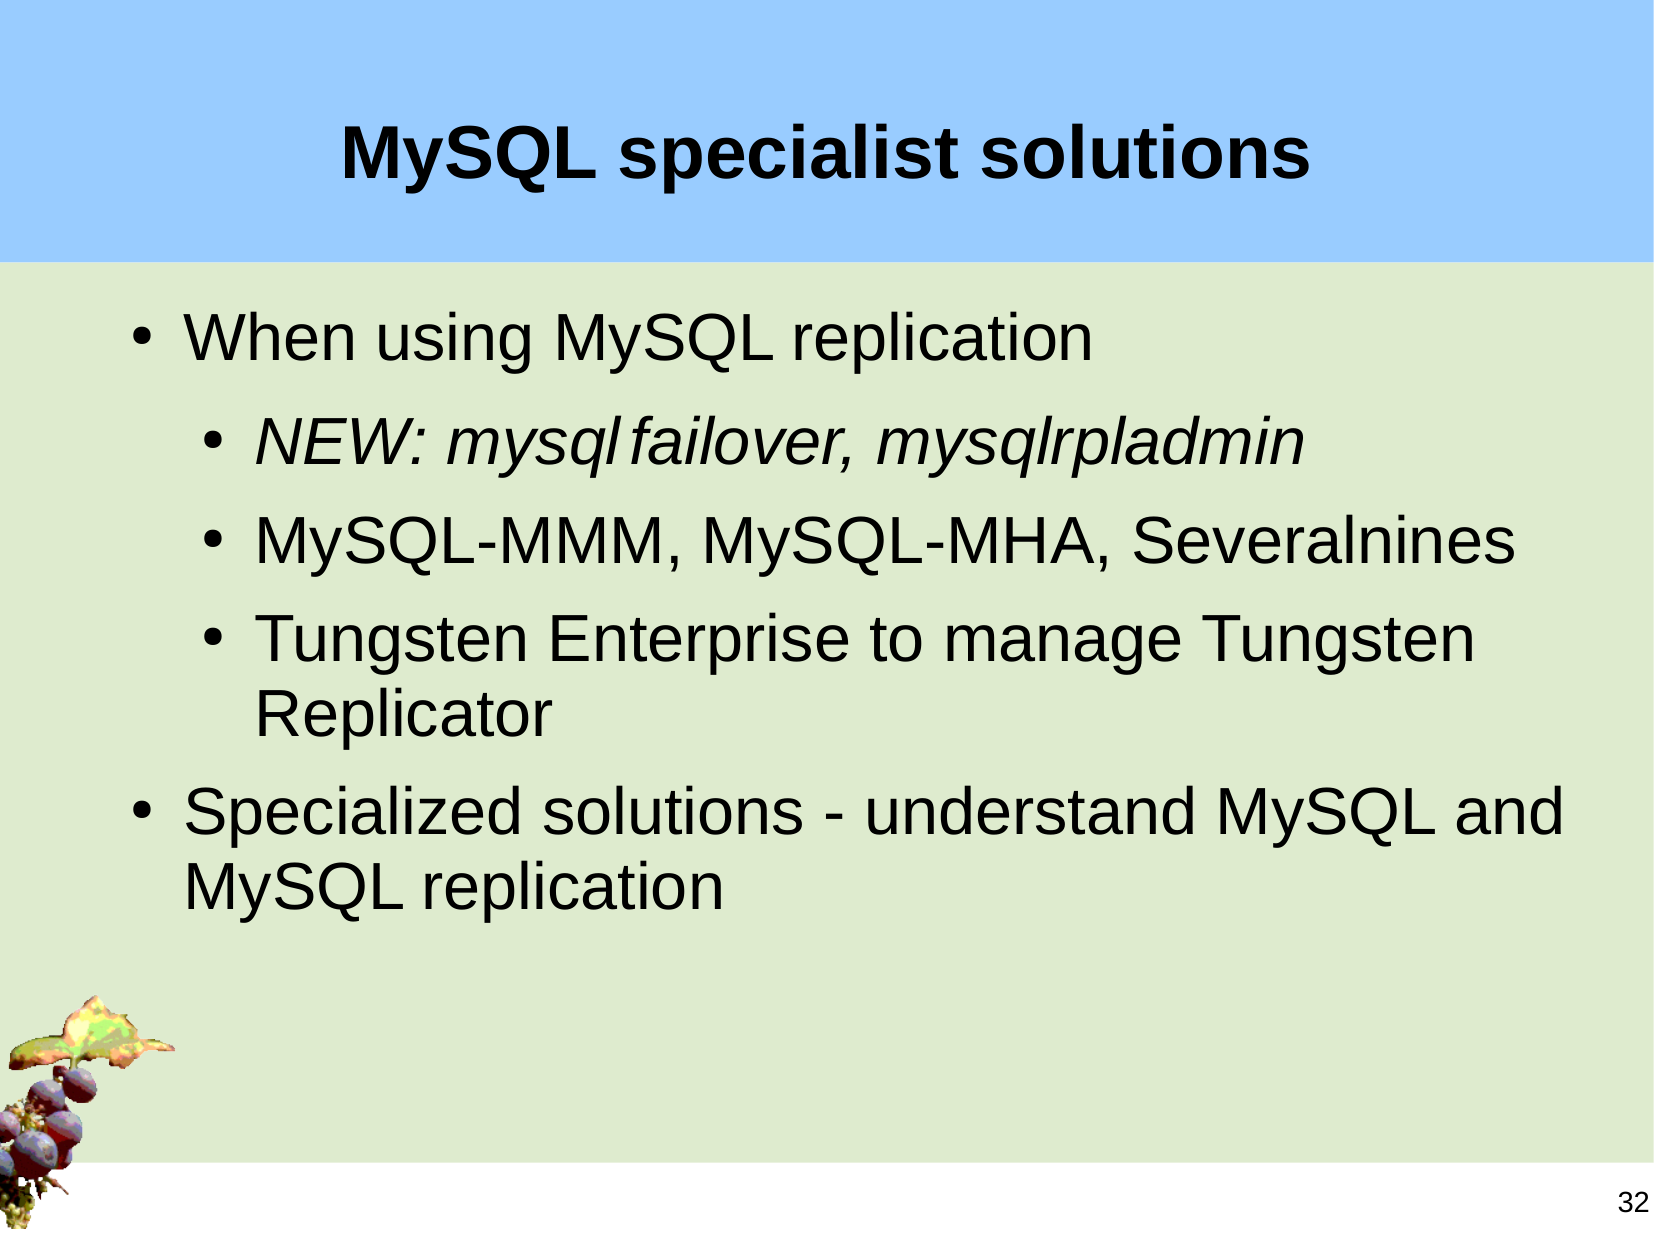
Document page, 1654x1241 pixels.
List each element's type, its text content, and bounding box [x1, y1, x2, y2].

title MySQL specialist solutions [82, 49, 1571, 257]
picture [0, 990, 188, 1229]
list When using MySQL replication NEW: mysql failover, mysqlrpladmin MySQL-MMM, MySQL-MHA, Severalnines Tungsten Enterprise to manage Tungsten Replicator Specialized solutions - understand MySQL and MySQL replication [112, 300, 1571, 1126]
